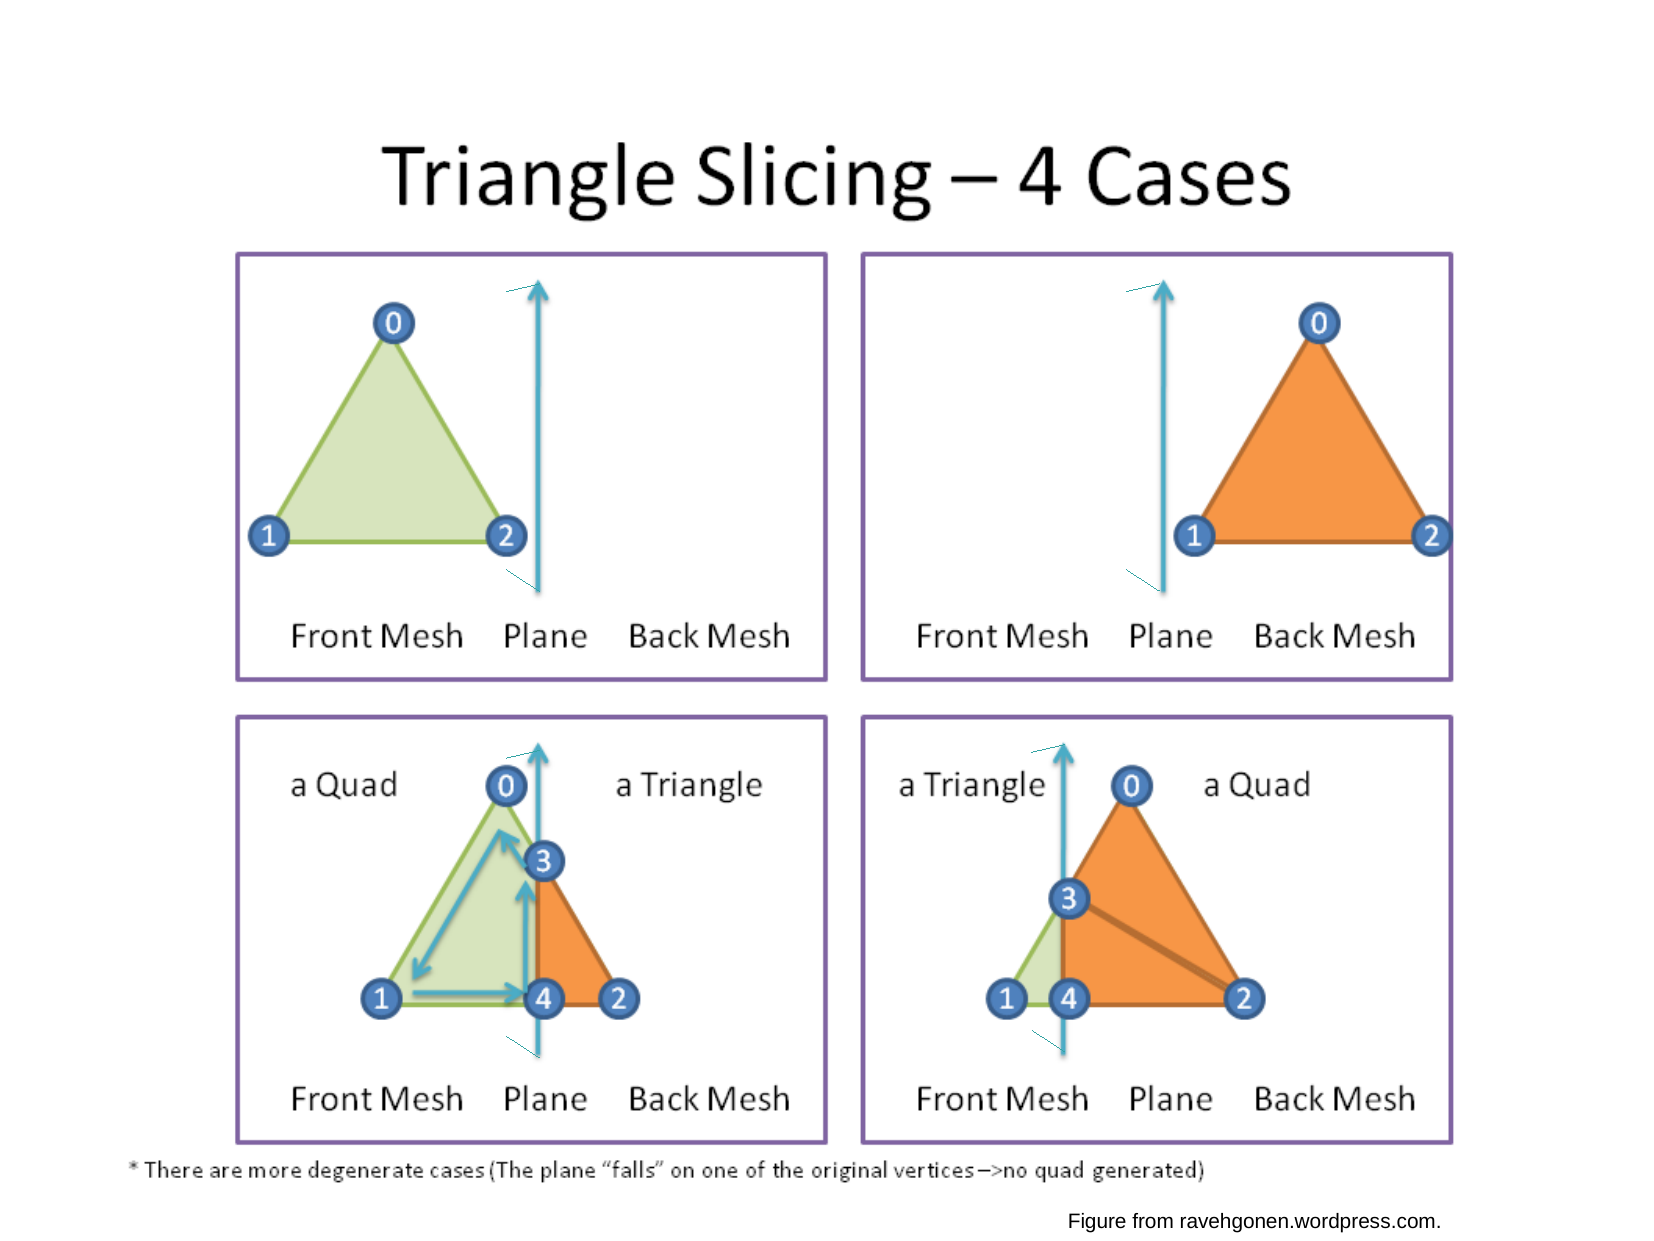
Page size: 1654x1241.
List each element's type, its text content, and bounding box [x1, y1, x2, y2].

text_box Figure from ravehgonen.wordpress.com. [1053, 1202, 1514, 1241]
picture [87, 66, 1588, 1192]
